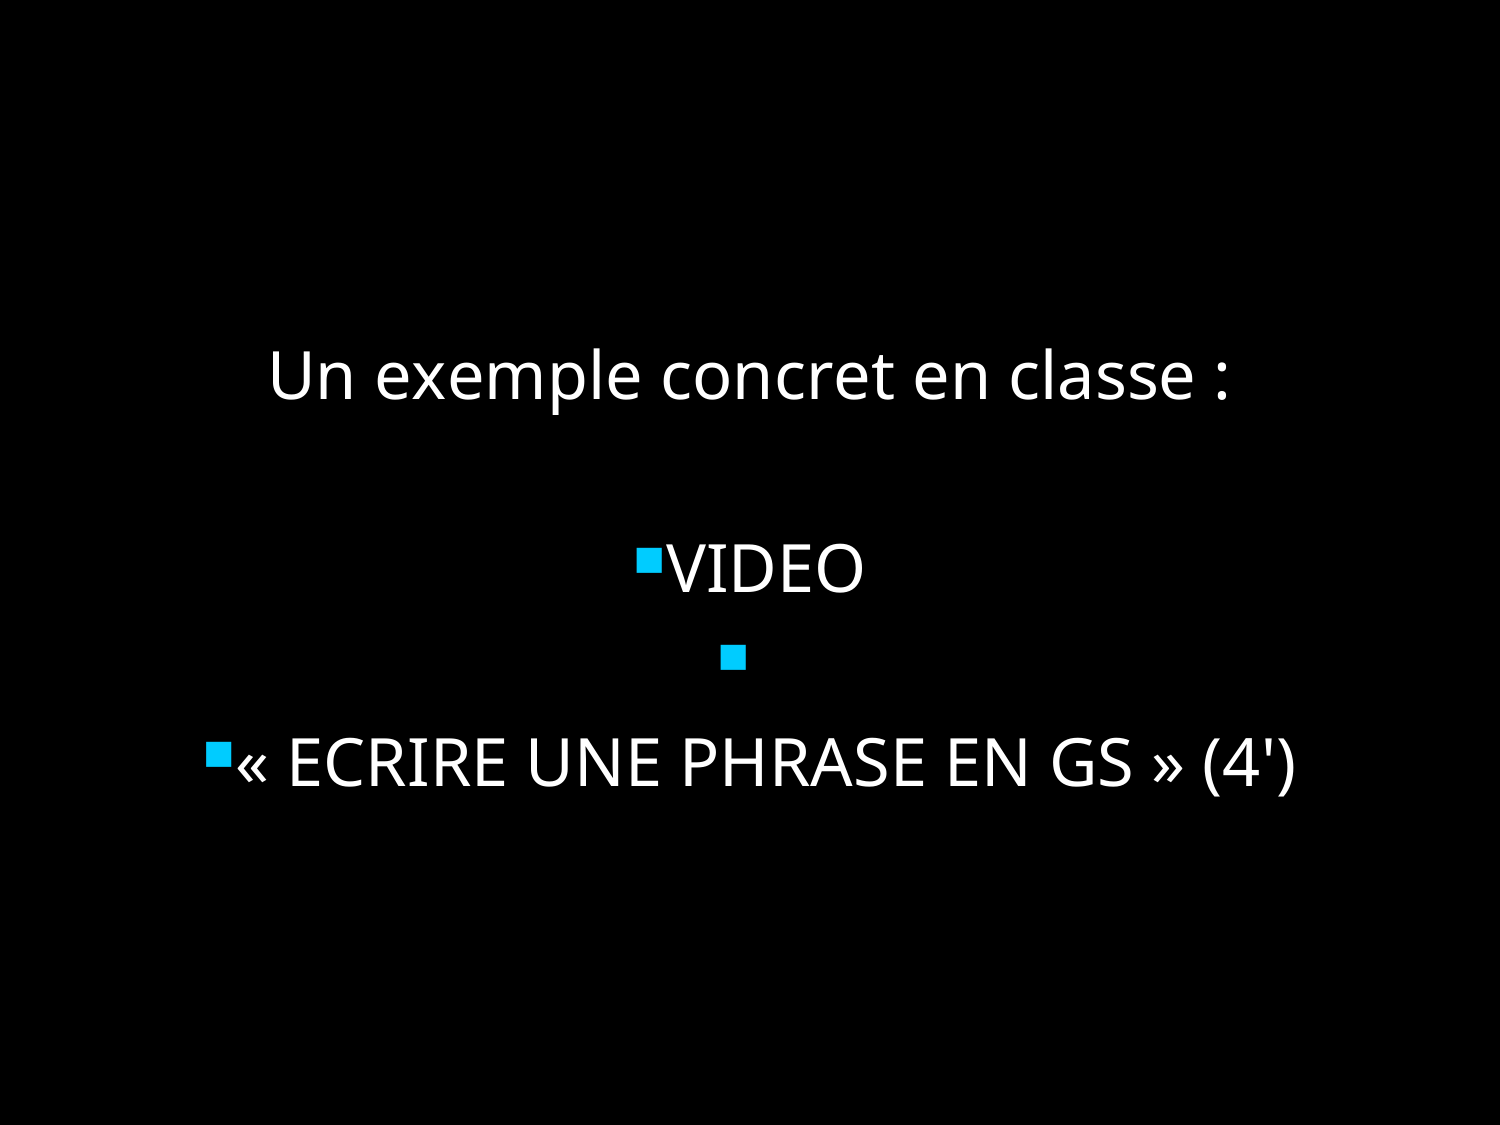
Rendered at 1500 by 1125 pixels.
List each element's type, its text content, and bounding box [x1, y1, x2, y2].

list Un exemple concret en classe : VIDEO « ECRIRE UNE PHRASE EN GS » (4') [75, 324, 1426, 1000]
